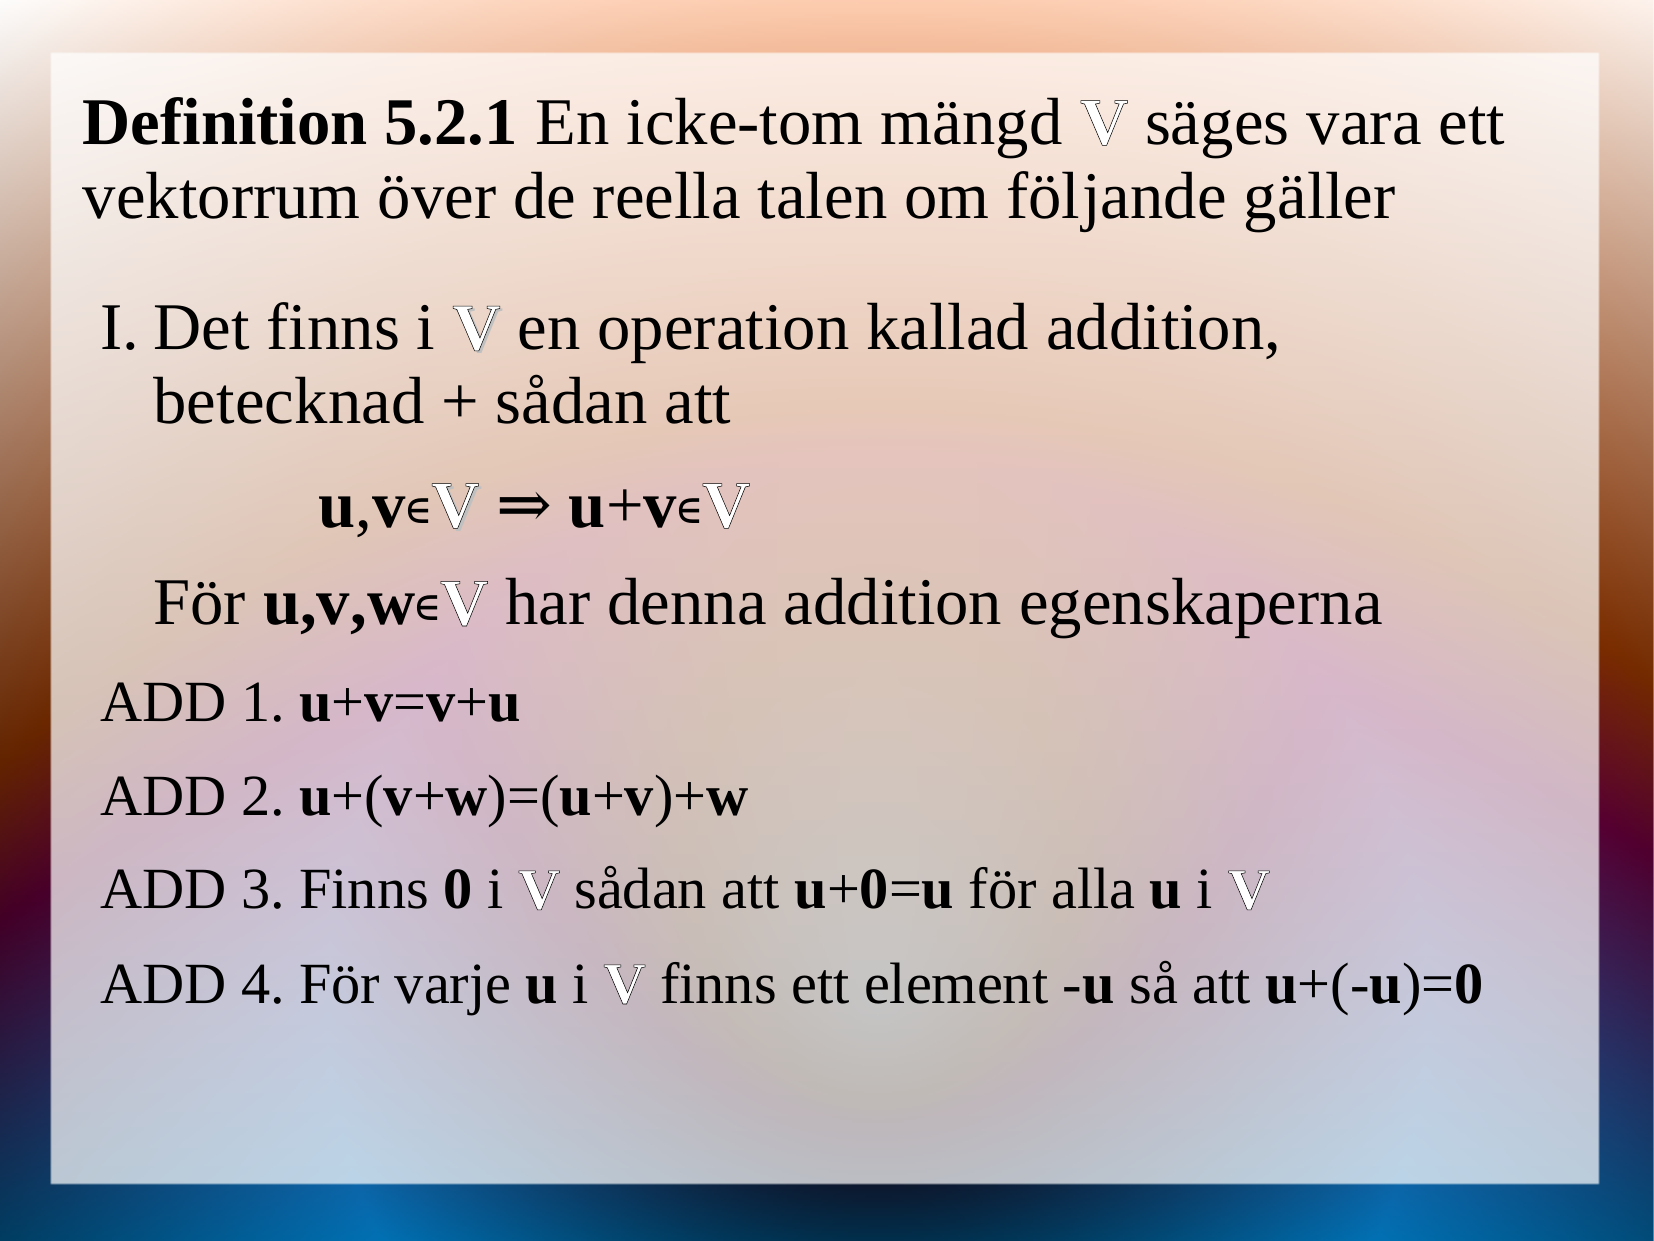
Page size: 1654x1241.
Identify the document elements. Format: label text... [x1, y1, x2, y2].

list Det finns i V en operation kallad addition, betecknad + sådan att u,v∊V ⇒ u+v∊V För u,v,w∊V har denna addition egenskaperna u+v=v+u u+(v+w)=(u+v)+w Finns 0 i V sådan att u+0=u för alla u i V För varje u i V finns ett element -u så att u+(-u)=0 [82, 290, 1571, 1109]
title Definition 5.2.1 En icke-tom mängd V säges vara ett vektorrum över de reella talen om följande gäller [82, 55, 1571, 263]
picture [0, 0, 1654, 1241]
